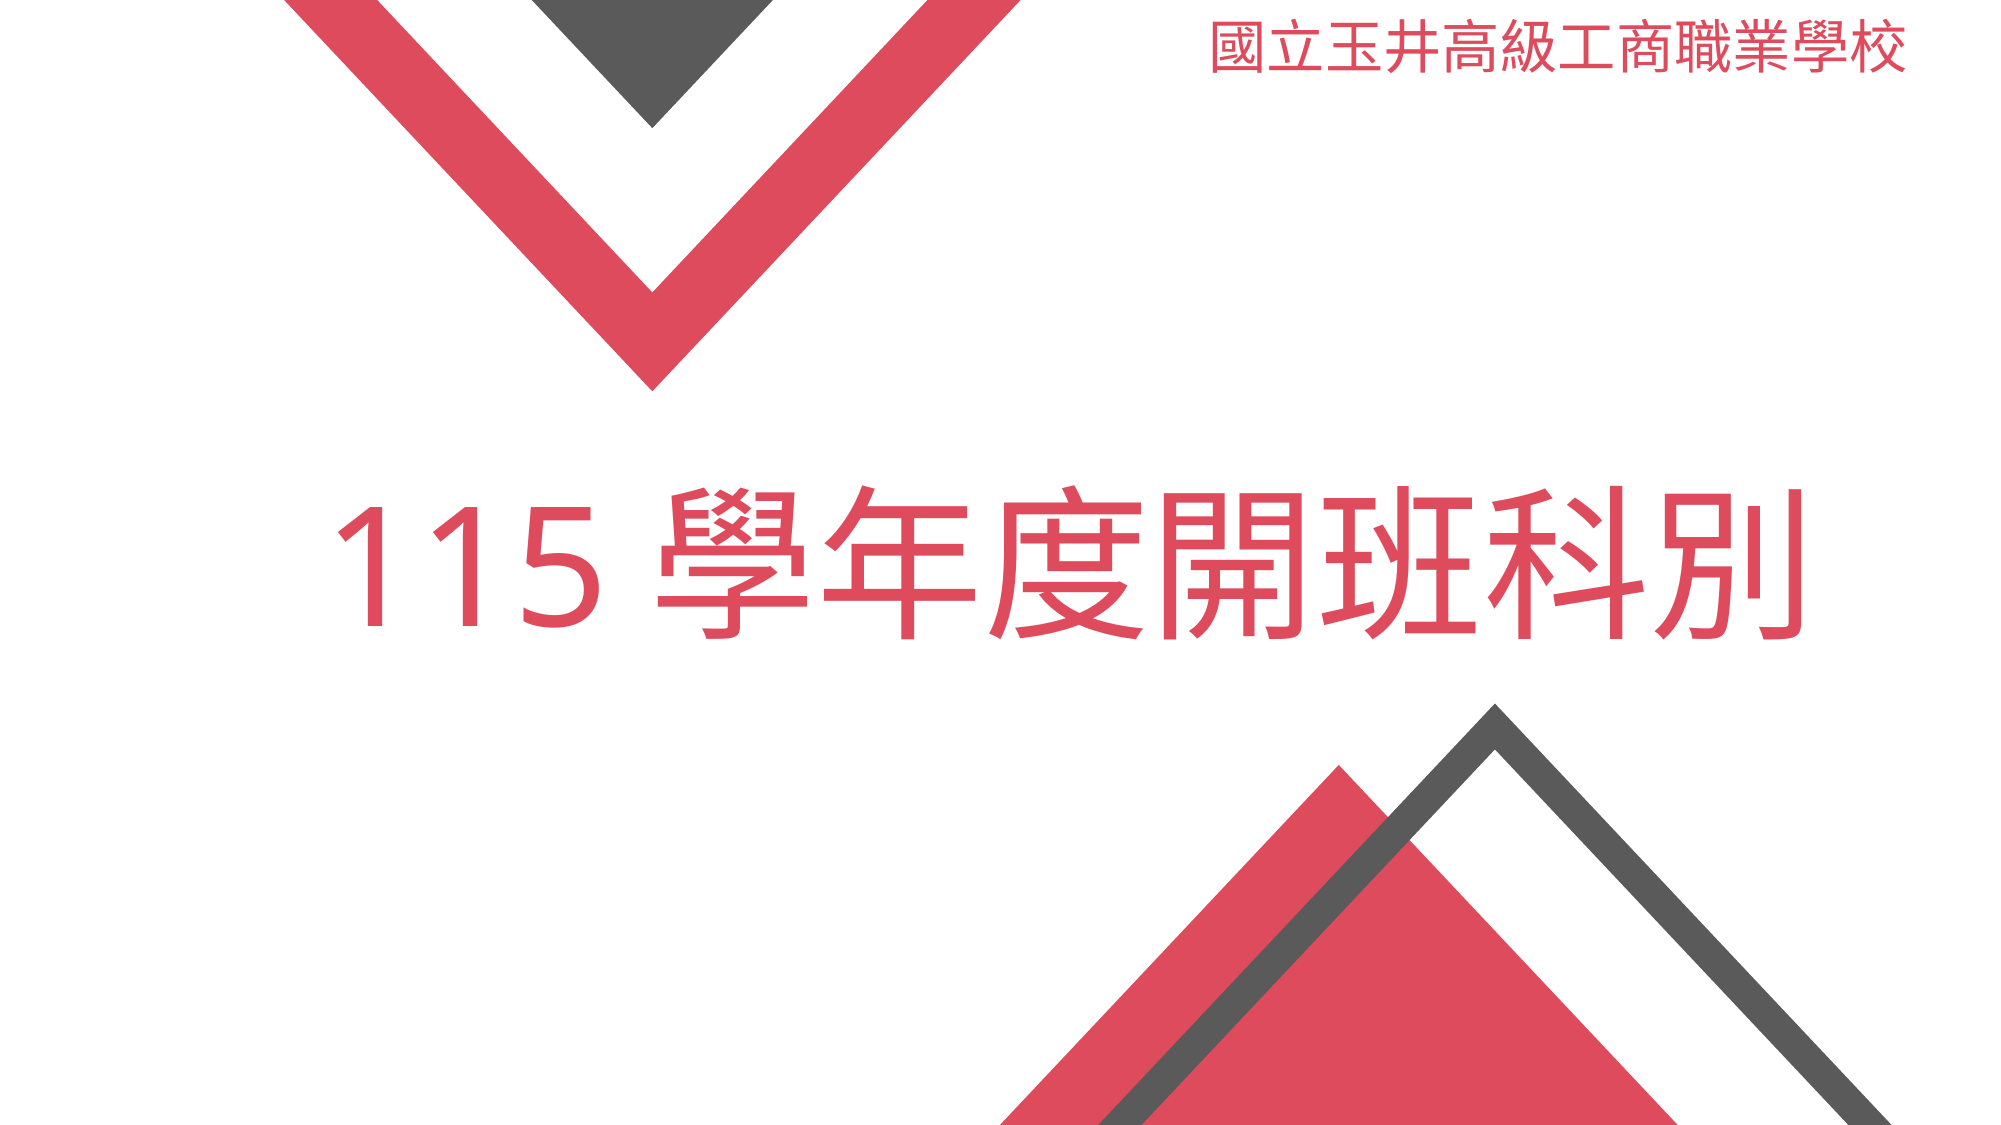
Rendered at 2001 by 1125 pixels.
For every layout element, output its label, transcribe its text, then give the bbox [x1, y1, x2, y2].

text_box 國立玉井高級工商職業學校 [1122, 3, 1994, 89]
text_box 115學年度開班科別 [283, 452, 1857, 668]
text_box [284, 0, 1021, 392]
text_box [531, 0, 773, 129]
text_box [999, 703, 1892, 1125]
